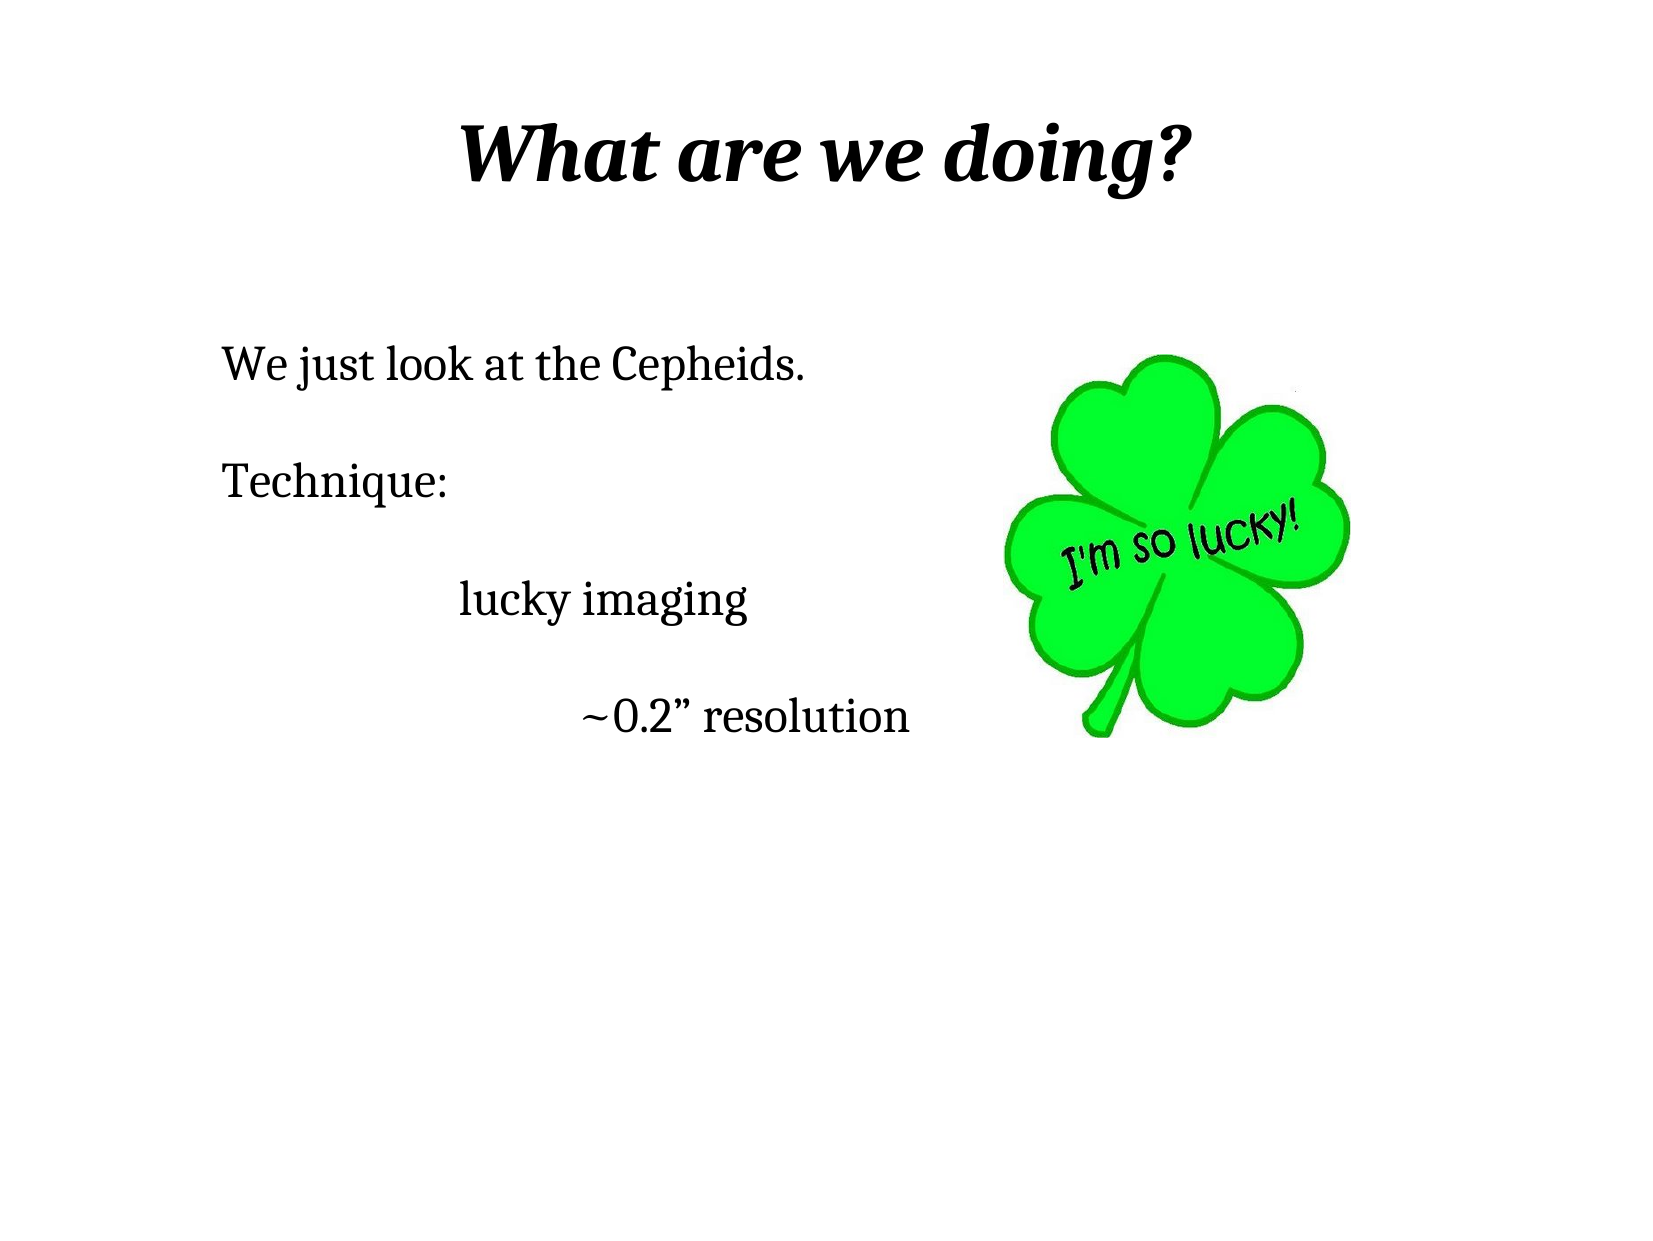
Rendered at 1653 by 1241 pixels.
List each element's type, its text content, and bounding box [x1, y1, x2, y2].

text_box We just look at the Cepheids. Technique: lucky imaging ~0.2” resolution [206, 324, 1093, 750]
text_box What are we doing? [442, 94, 1253, 207]
picture [1003, 354, 1351, 739]
